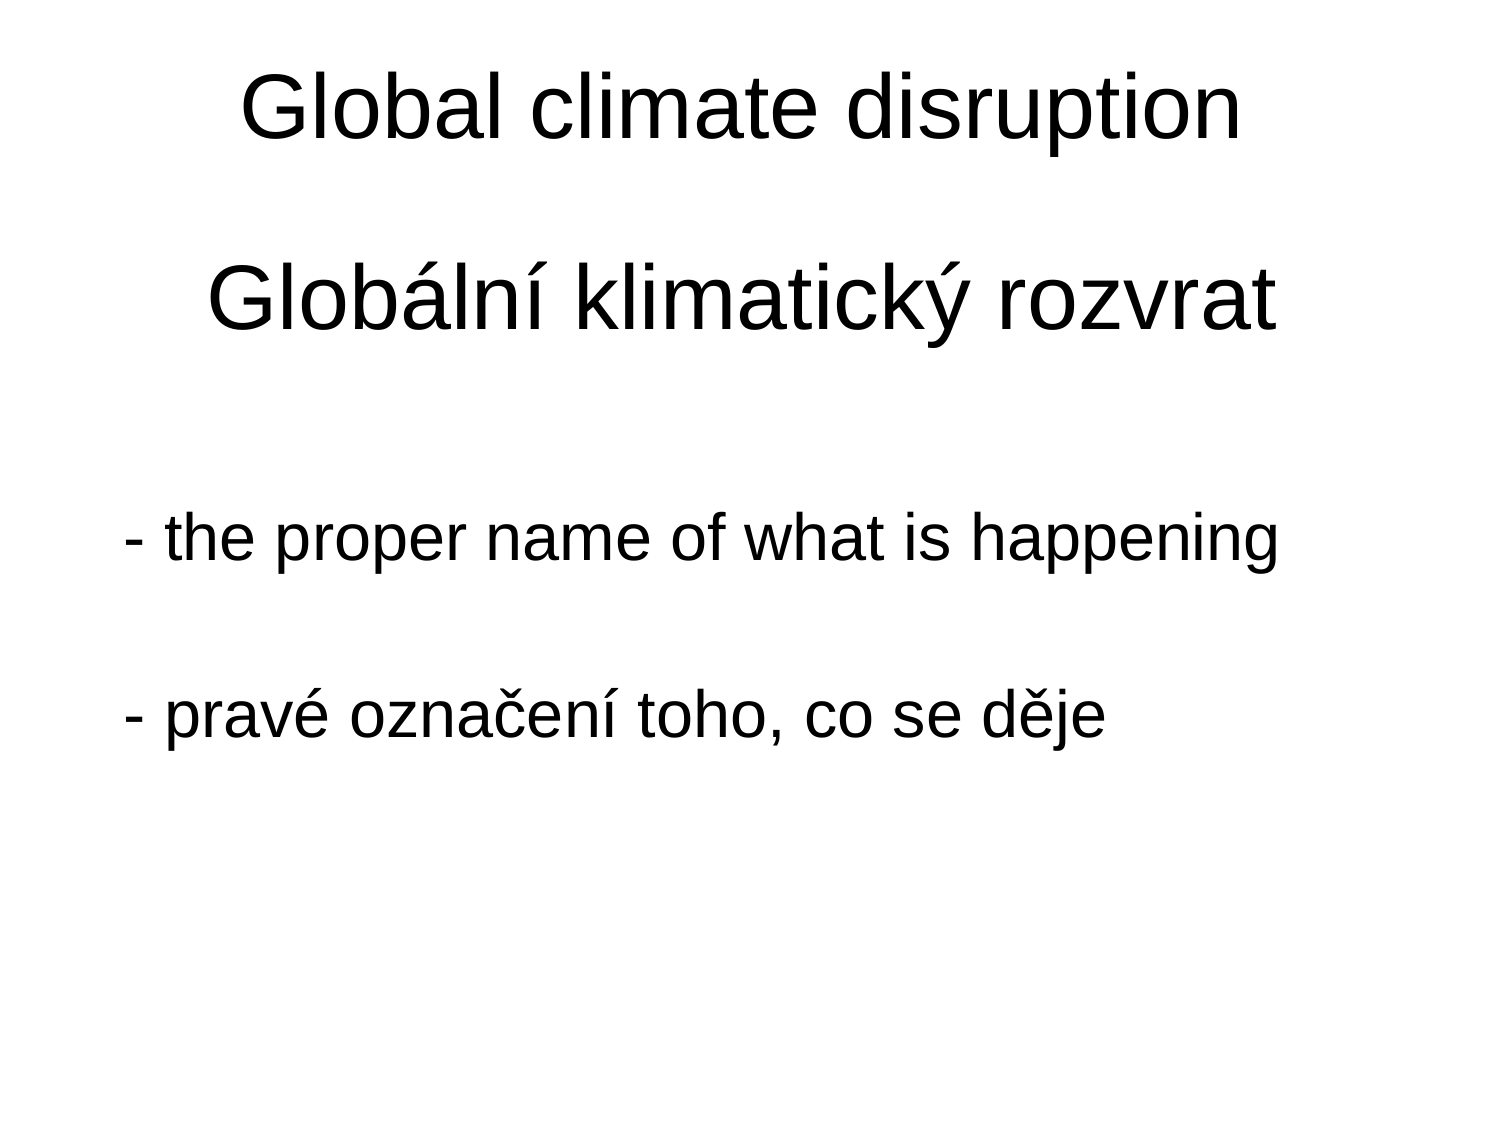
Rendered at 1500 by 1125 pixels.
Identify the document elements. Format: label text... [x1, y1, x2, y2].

list - the proper name of what is happening - pravé označení toho, co se děje [67, 413, 1418, 1125]
title Global climate disruption Globální klimatický rozvrat [67, 59, 1418, 353]
